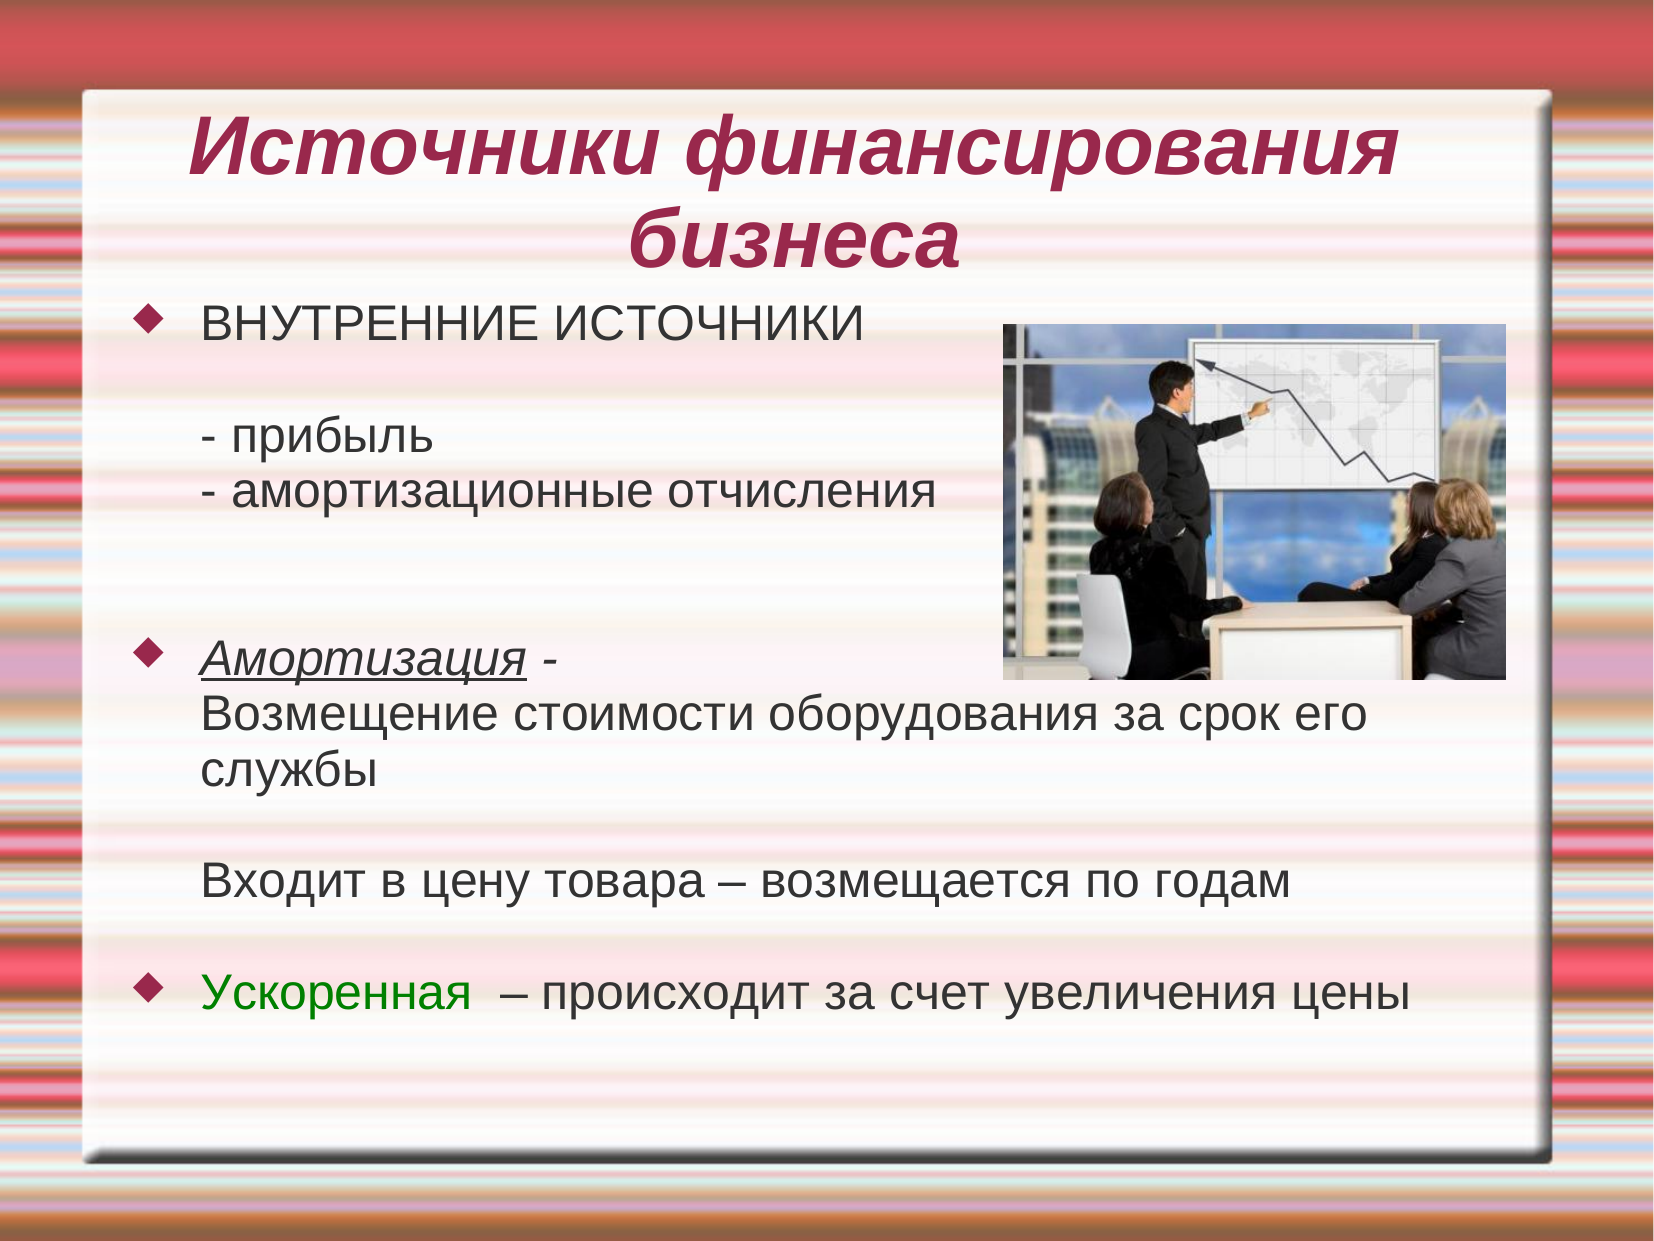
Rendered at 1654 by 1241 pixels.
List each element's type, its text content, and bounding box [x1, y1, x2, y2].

picture [0, 0, 1654, 1241]
title Источники финансирования бизнеса [88, 88, 1501, 296]
list ВНУТРЕННИЕ ИСТОЧНИКИ - прибыль - амортизационные отчисления Амортизация - Возмещение стоимости оборудования за срок его службы Входит в цену товара – возмещается по годам Ускоренная – происходит за счет увеличения цены [118, 296, 1500, 1077]
